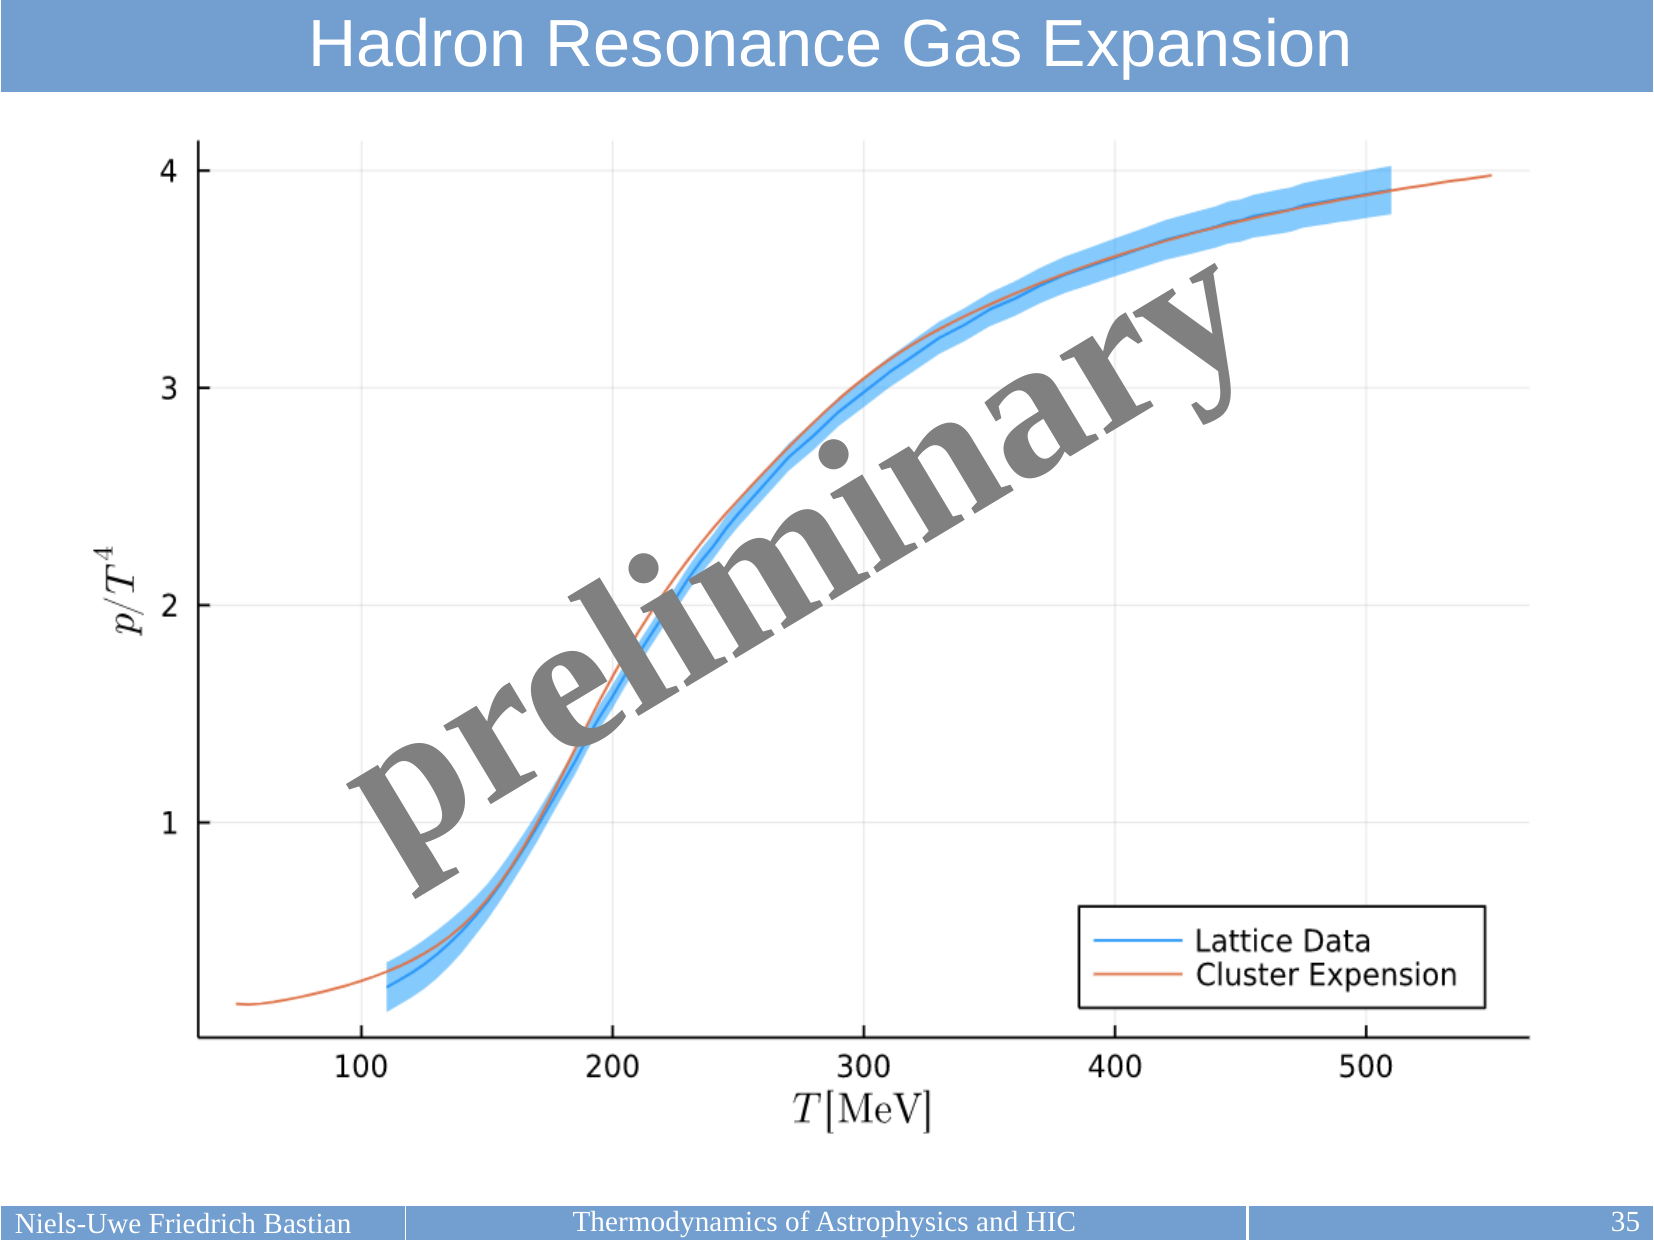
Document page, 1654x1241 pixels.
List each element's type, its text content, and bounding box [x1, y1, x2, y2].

text_box preliminary [283, 172, 1306, 917]
picture [92, 119, 1546, 1177]
title Hadron Resonance Gas Expansion [86, 5, 1576, 81]
